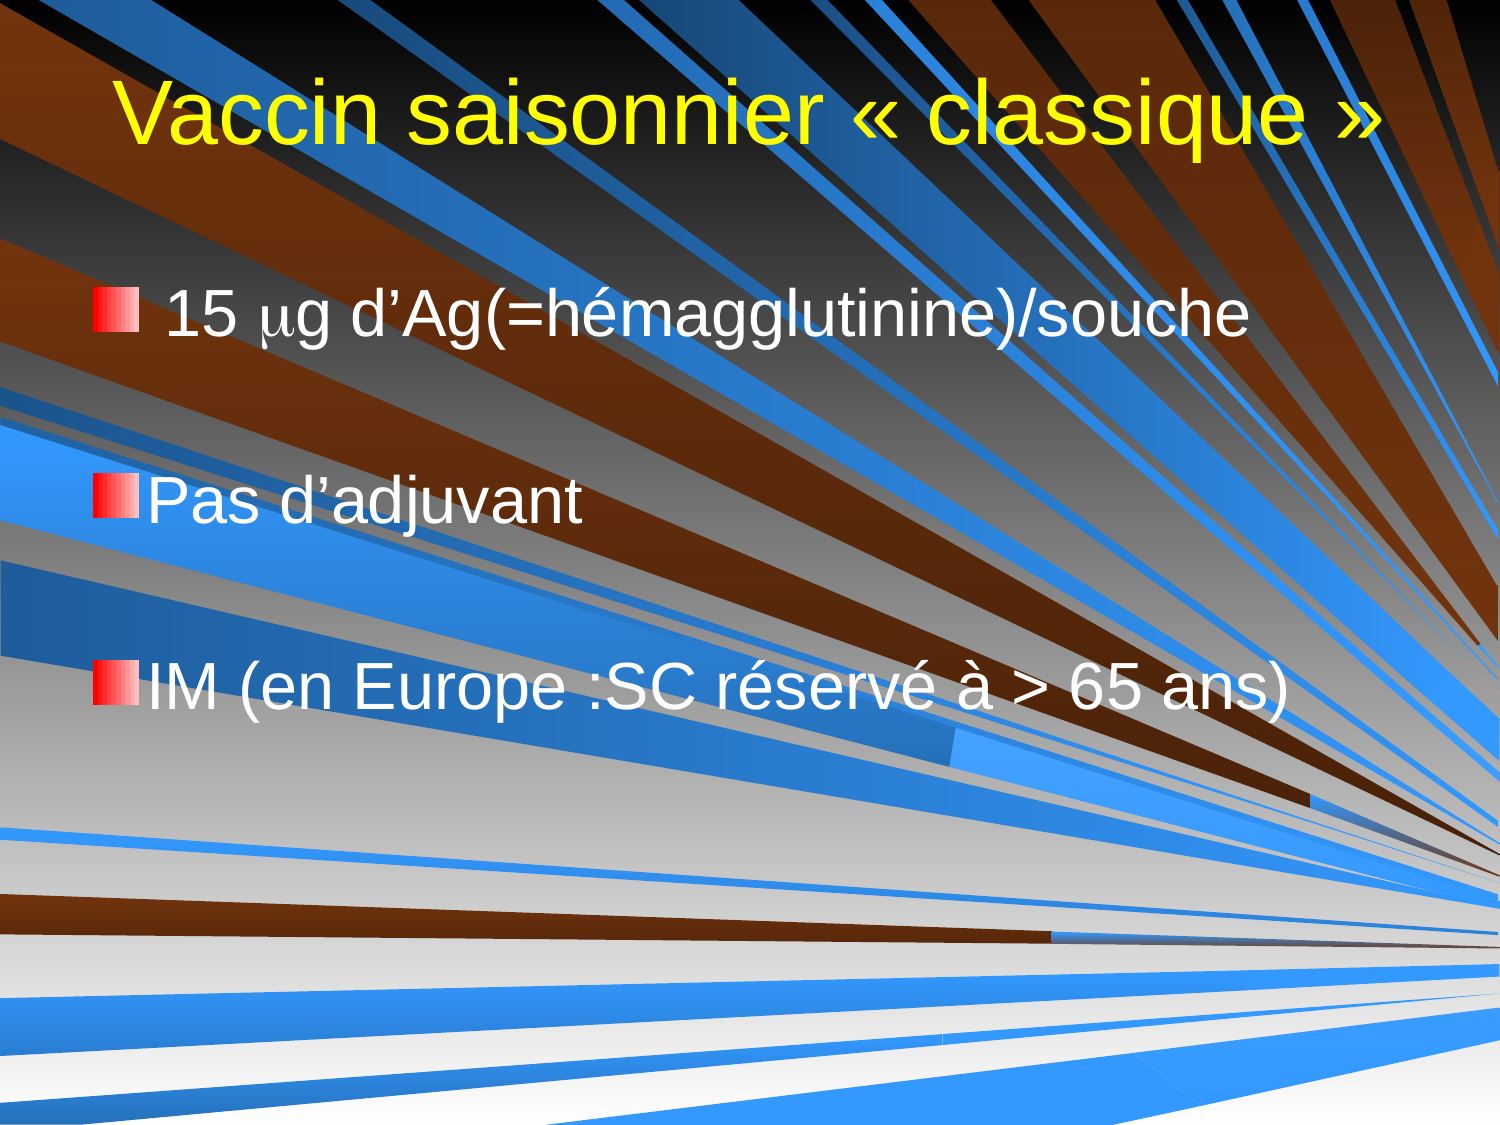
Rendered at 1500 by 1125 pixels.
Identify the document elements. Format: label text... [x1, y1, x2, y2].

title Vaccin saisonnier « classique » [75, 45, 1425, 234]
list 15 g d’Ag(=hémagglutinine)/souche Pas d’adjuvant IM (en Europe :SC réservé à > 65 ans) [75, 262, 1425, 1006]
